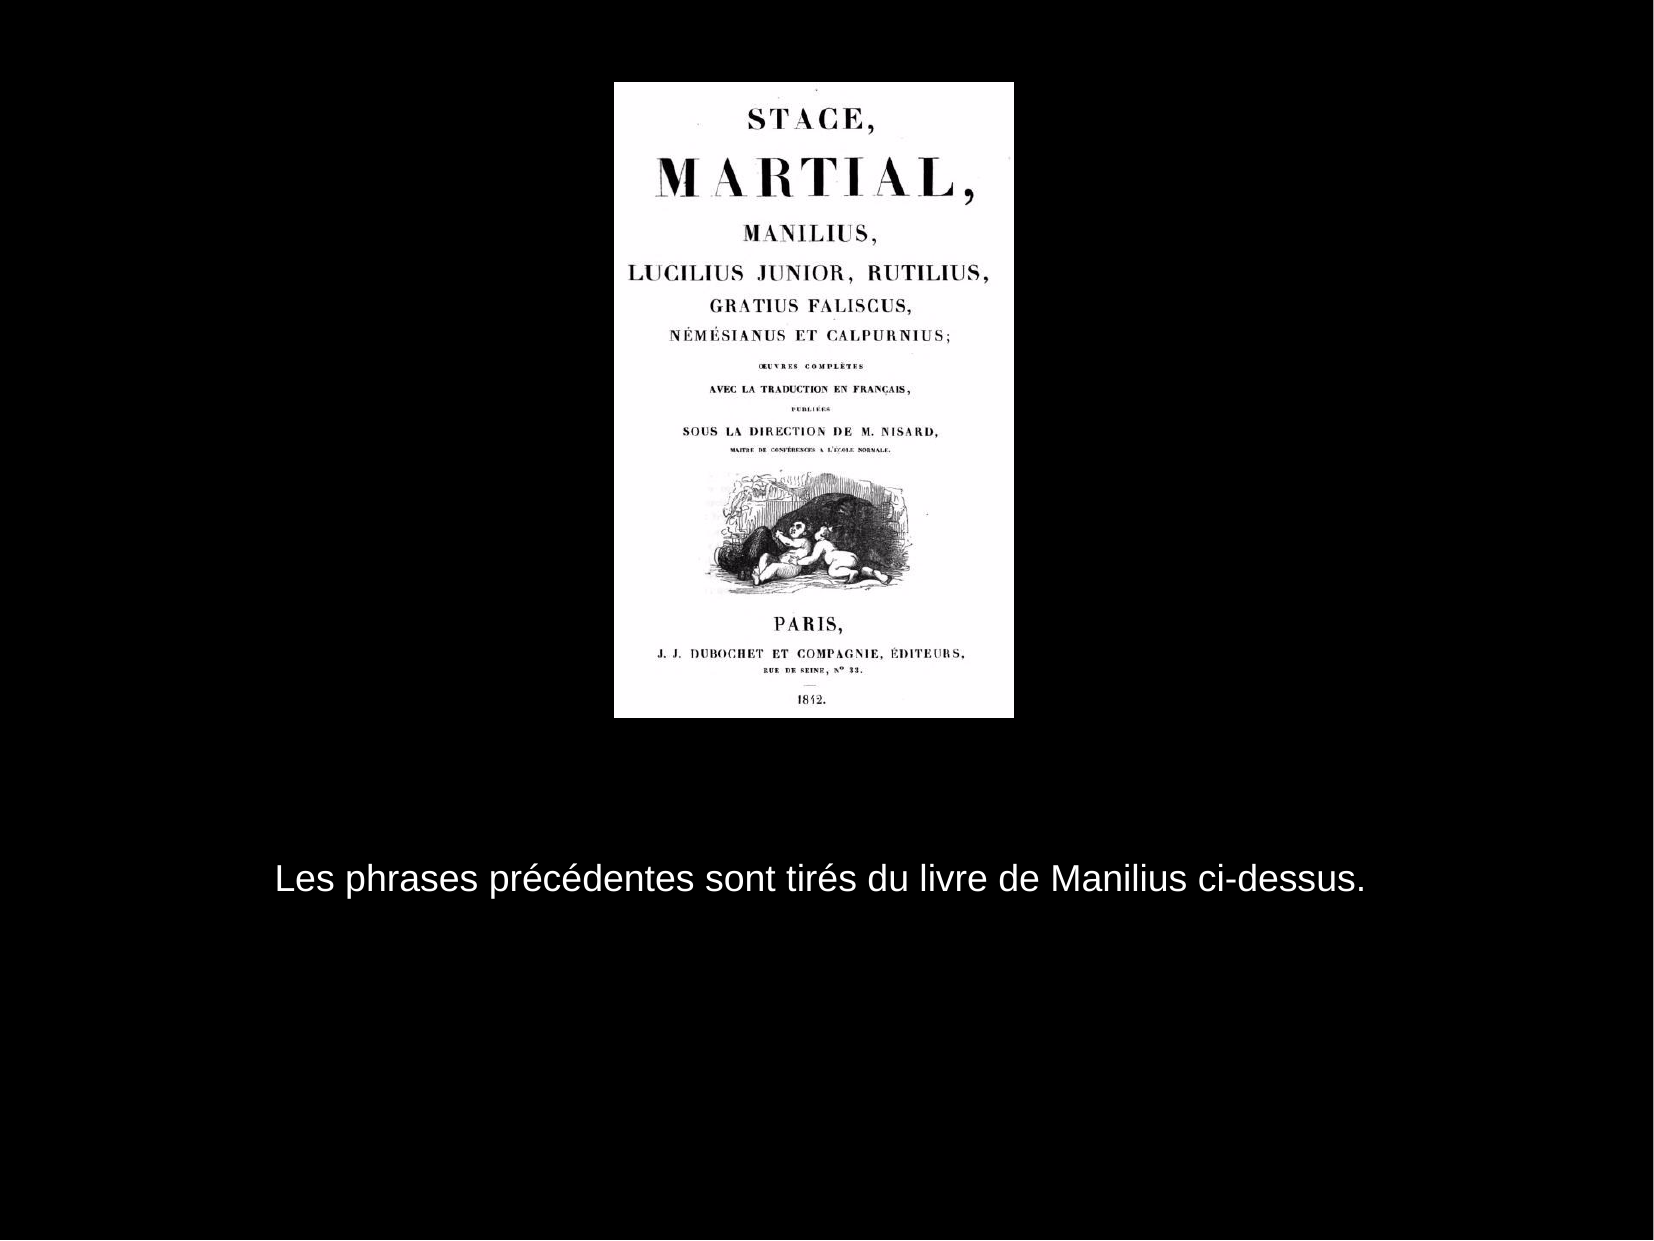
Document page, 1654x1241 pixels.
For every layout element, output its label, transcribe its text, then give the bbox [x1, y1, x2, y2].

picture [614, 82, 1014, 718]
text_box Les phrases précédentes sont tirés du livre de Manilius ci-dessus. [259, 850, 1654, 908]
